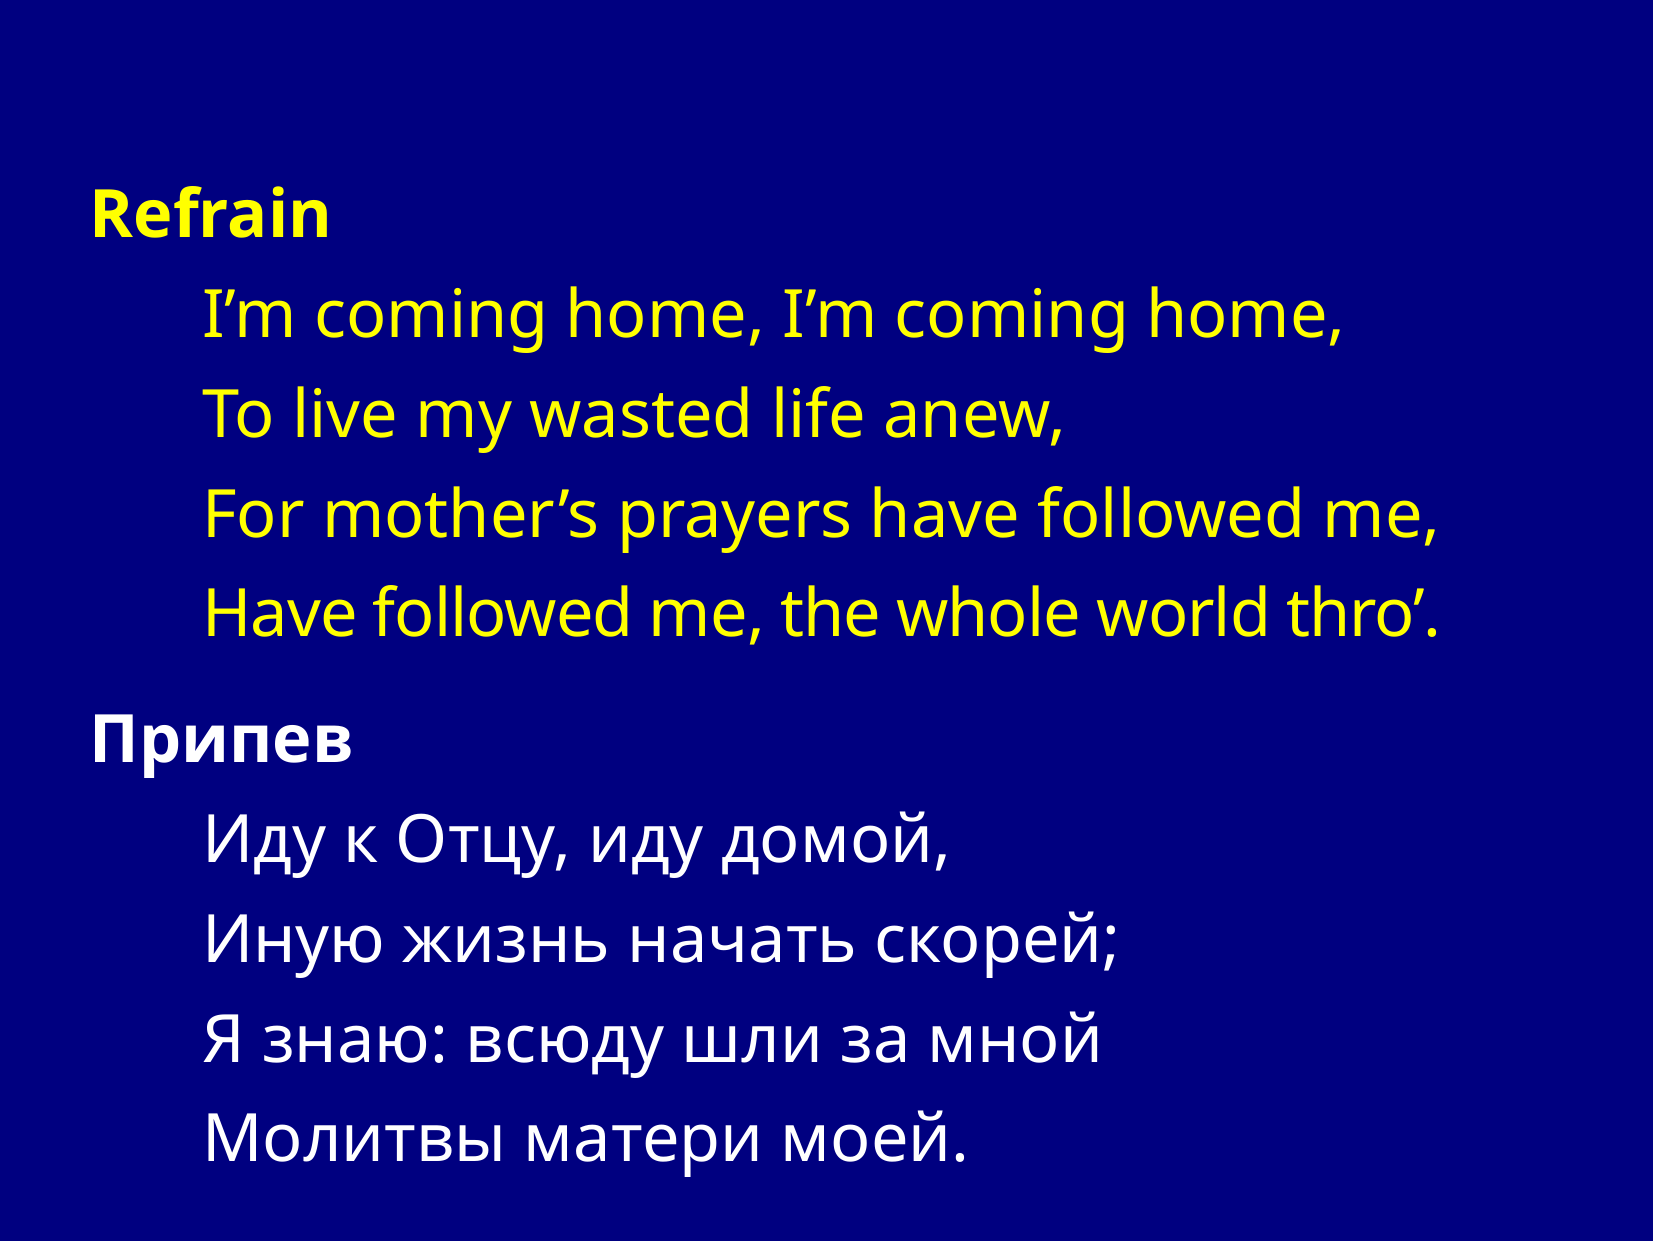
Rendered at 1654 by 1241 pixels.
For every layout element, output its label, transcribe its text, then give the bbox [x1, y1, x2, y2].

text_box Припев Иду к Отцу, иду домой, Иную жизнь начать скорей; Я знаю: всюду шли за мной Молитвы матери моей. [75, 675, 1576, 1163]
text_box Refrain I’m coming home, I’m coming home, To live my wasted life anew, For mother’s prayers have followed me, Have followed me, the whole world thro’. [75, 150, 1653, 638]
